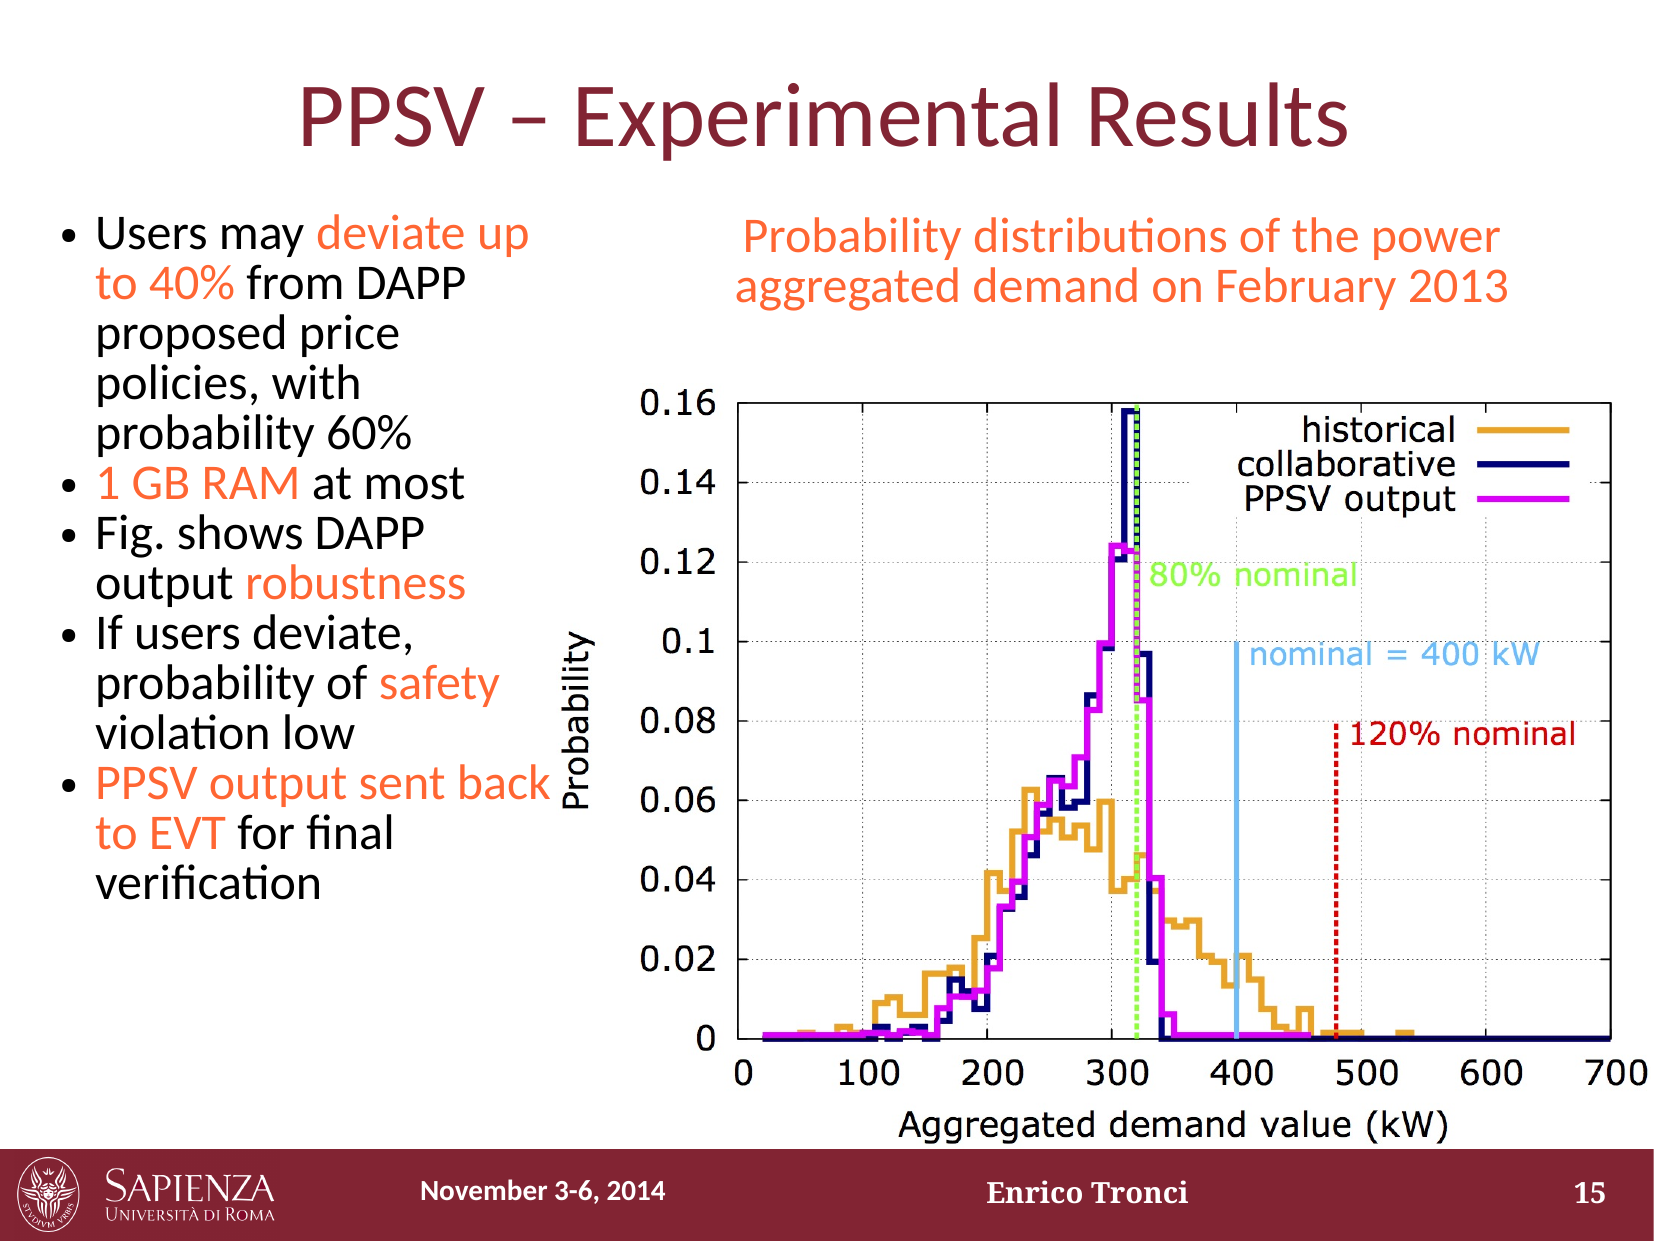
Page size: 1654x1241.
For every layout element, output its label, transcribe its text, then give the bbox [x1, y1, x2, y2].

text_box Probability distributions of the power aggregated demand on February 2013 [686, 207, 1557, 398]
picture [556, 383, 1651, 1149]
text_box Users may deviate up to 40% from DAPP proposed price policies, with probability 60% 1 GB RAM at most Fig. shows DAPP output robustness If users deviate, probability of safety violation low PPSV output sent back to EVT for final verification [45, 204, 586, 1098]
picture [14, 1149, 280, 1241]
title PPSV – Experimental Results [45, 19, 1606, 227]
